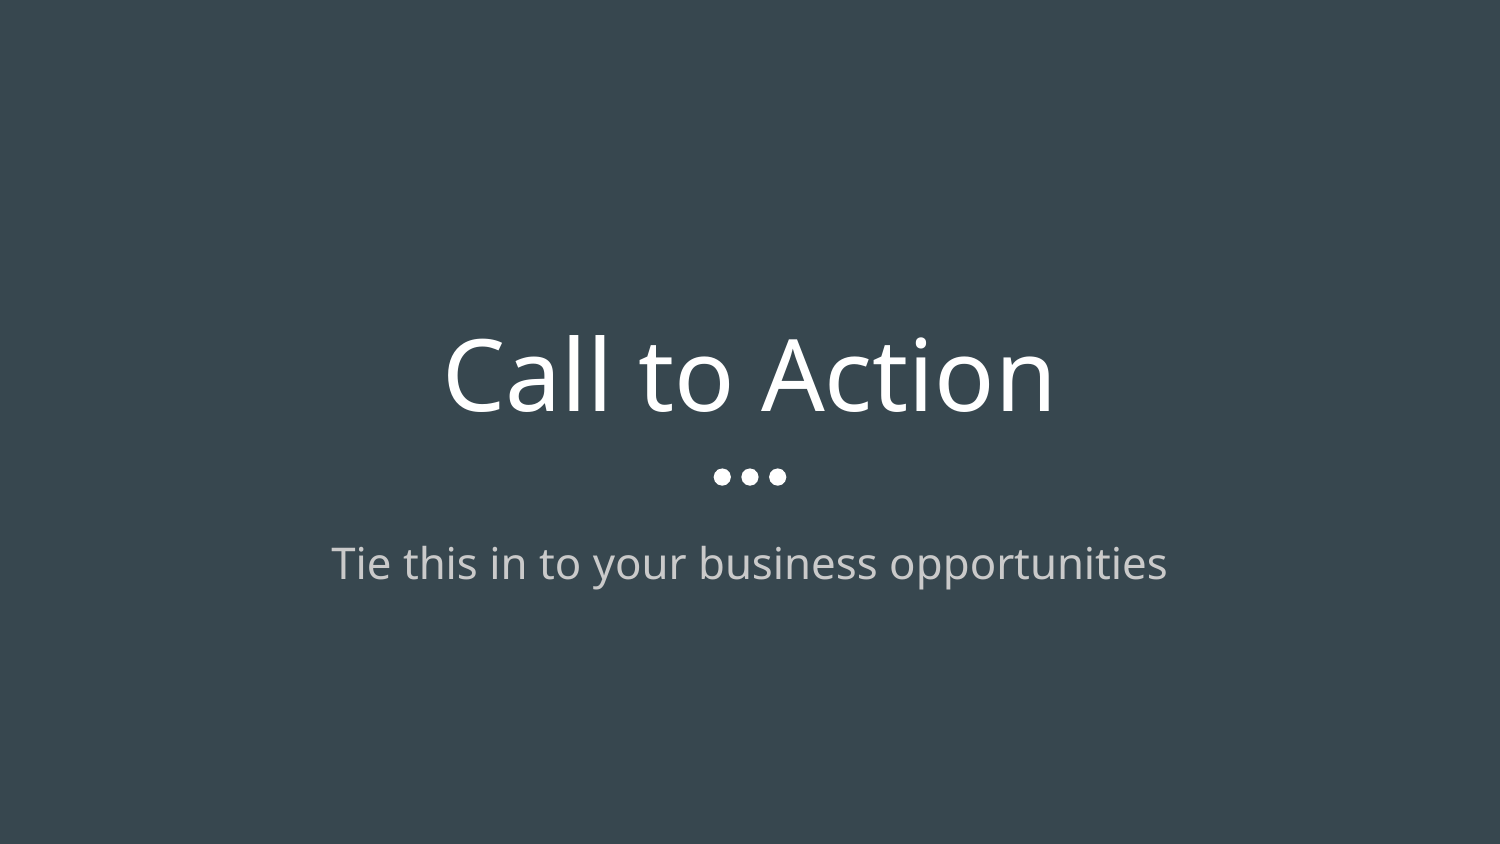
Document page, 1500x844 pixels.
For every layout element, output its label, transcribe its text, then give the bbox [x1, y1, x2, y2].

subtitle Tie this in to your business opportunities [110, 520, 1390, 651]
title Call to Action [110, 162, 1390, 447]
